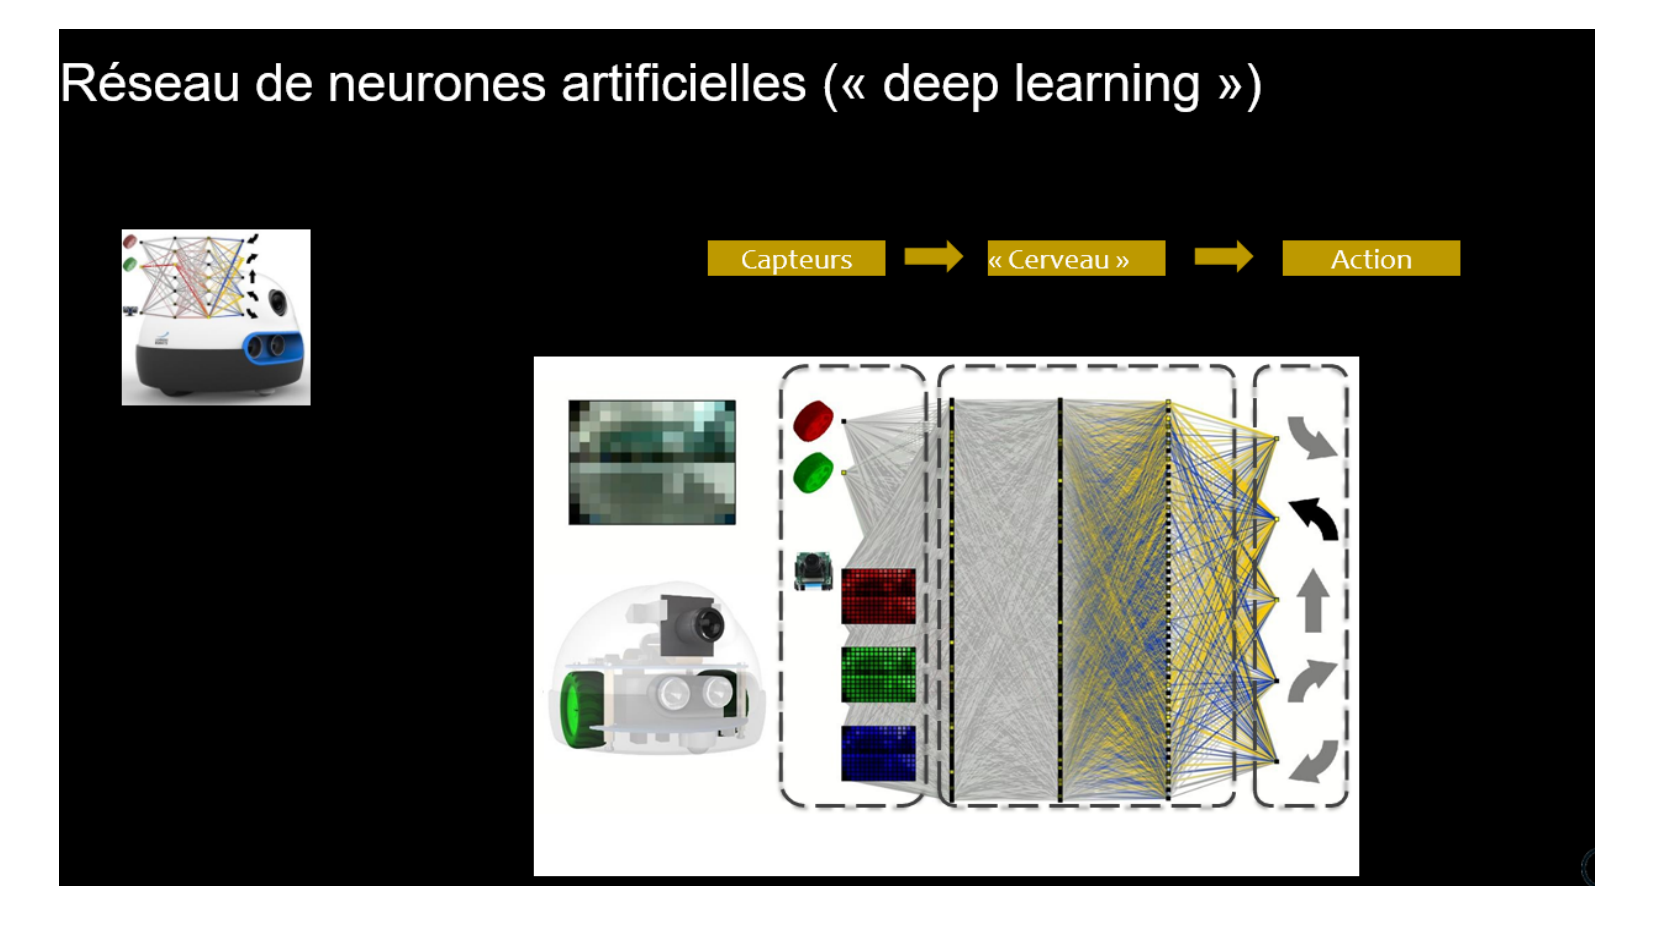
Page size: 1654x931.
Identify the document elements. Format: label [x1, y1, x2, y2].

picture [59, 29, 1595, 886]
